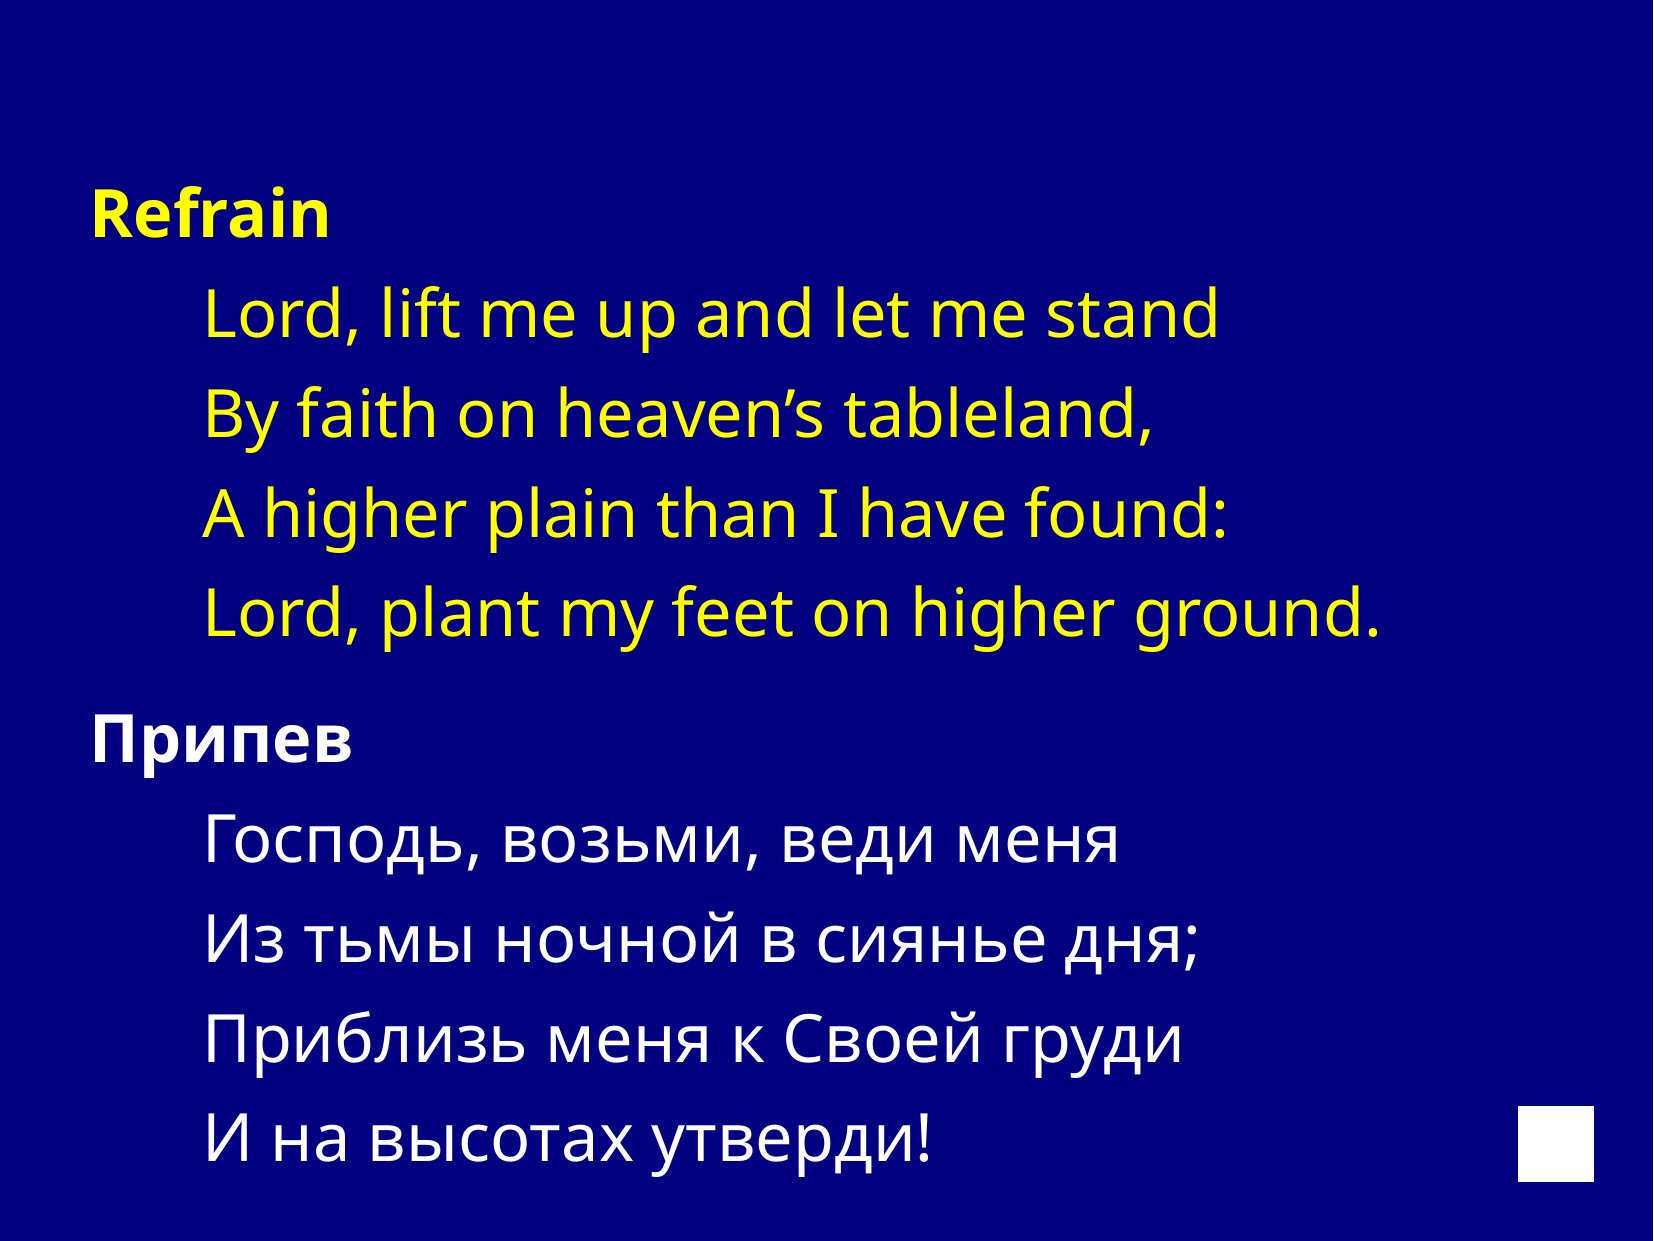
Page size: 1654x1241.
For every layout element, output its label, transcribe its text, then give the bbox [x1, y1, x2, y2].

text_box Refrain Lord, lift me up and let me stand By faith on heaven’s tableland, A higher plain than I have found: Lord, plant my feet on higher ground. [75, 150, 1576, 638]
text_box Припев Господь, возьми, веди меня Из тьмы ночной в сиянье дня; Приблизь меня к Своей груди И на высотах утверди! [75, 675, 1576, 1163]
text_box [1518, 1106, 1594, 1182]
